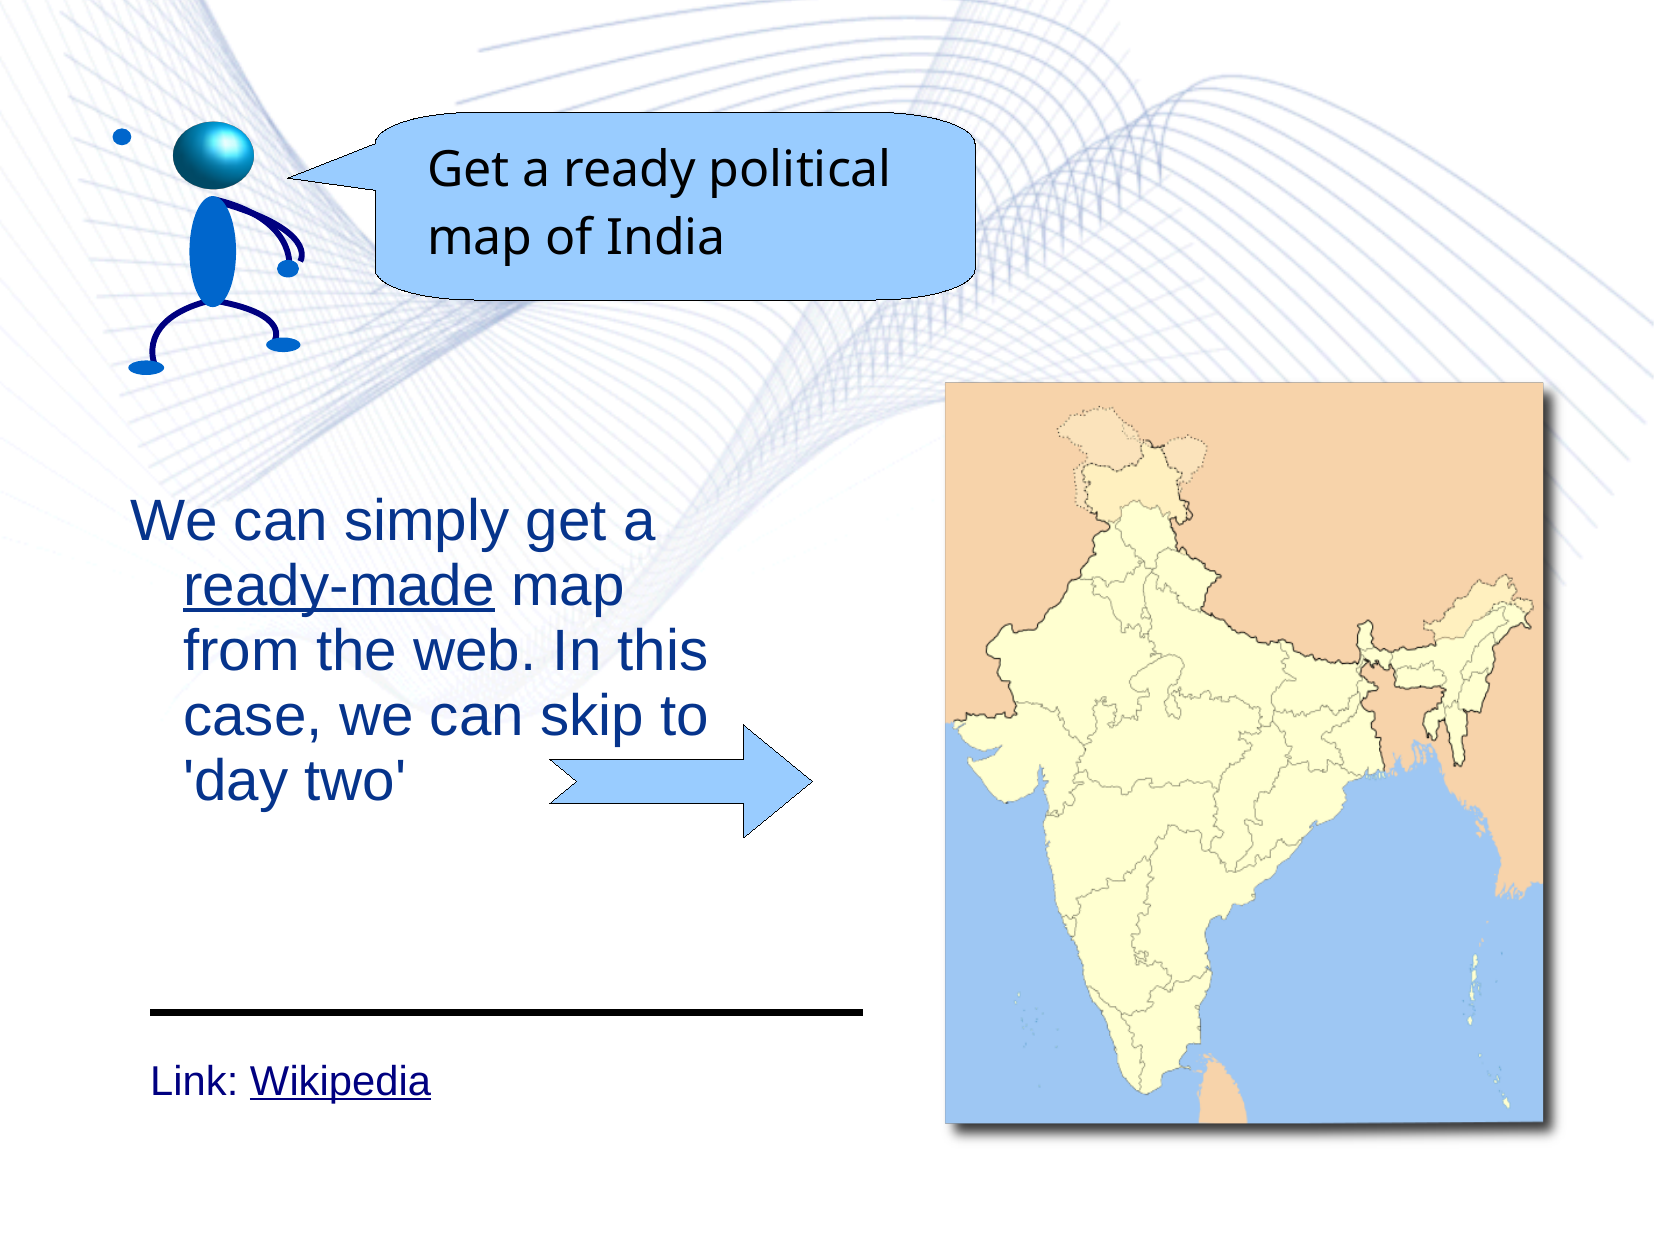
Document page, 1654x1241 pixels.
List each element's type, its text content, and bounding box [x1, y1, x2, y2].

text_box Get a ready political map of India [412, 125, 976, 280]
text_box [112, 128, 132, 146]
text_box [128, 360, 165, 376]
text_box [287, 112, 969, 301]
list We can simply get a ready-made map from the web. In this case, we can skip to 'day two' [112, 487, 751, 1050]
text_box [266, 337, 301, 353]
text_box [549, 724, 813, 838]
text_box [189, 196, 237, 308]
picture [0, 0, 1654, 1241]
text_box [276, 259, 299, 278]
text_box Link: Wikipedia [112, 1050, 751, 1112]
